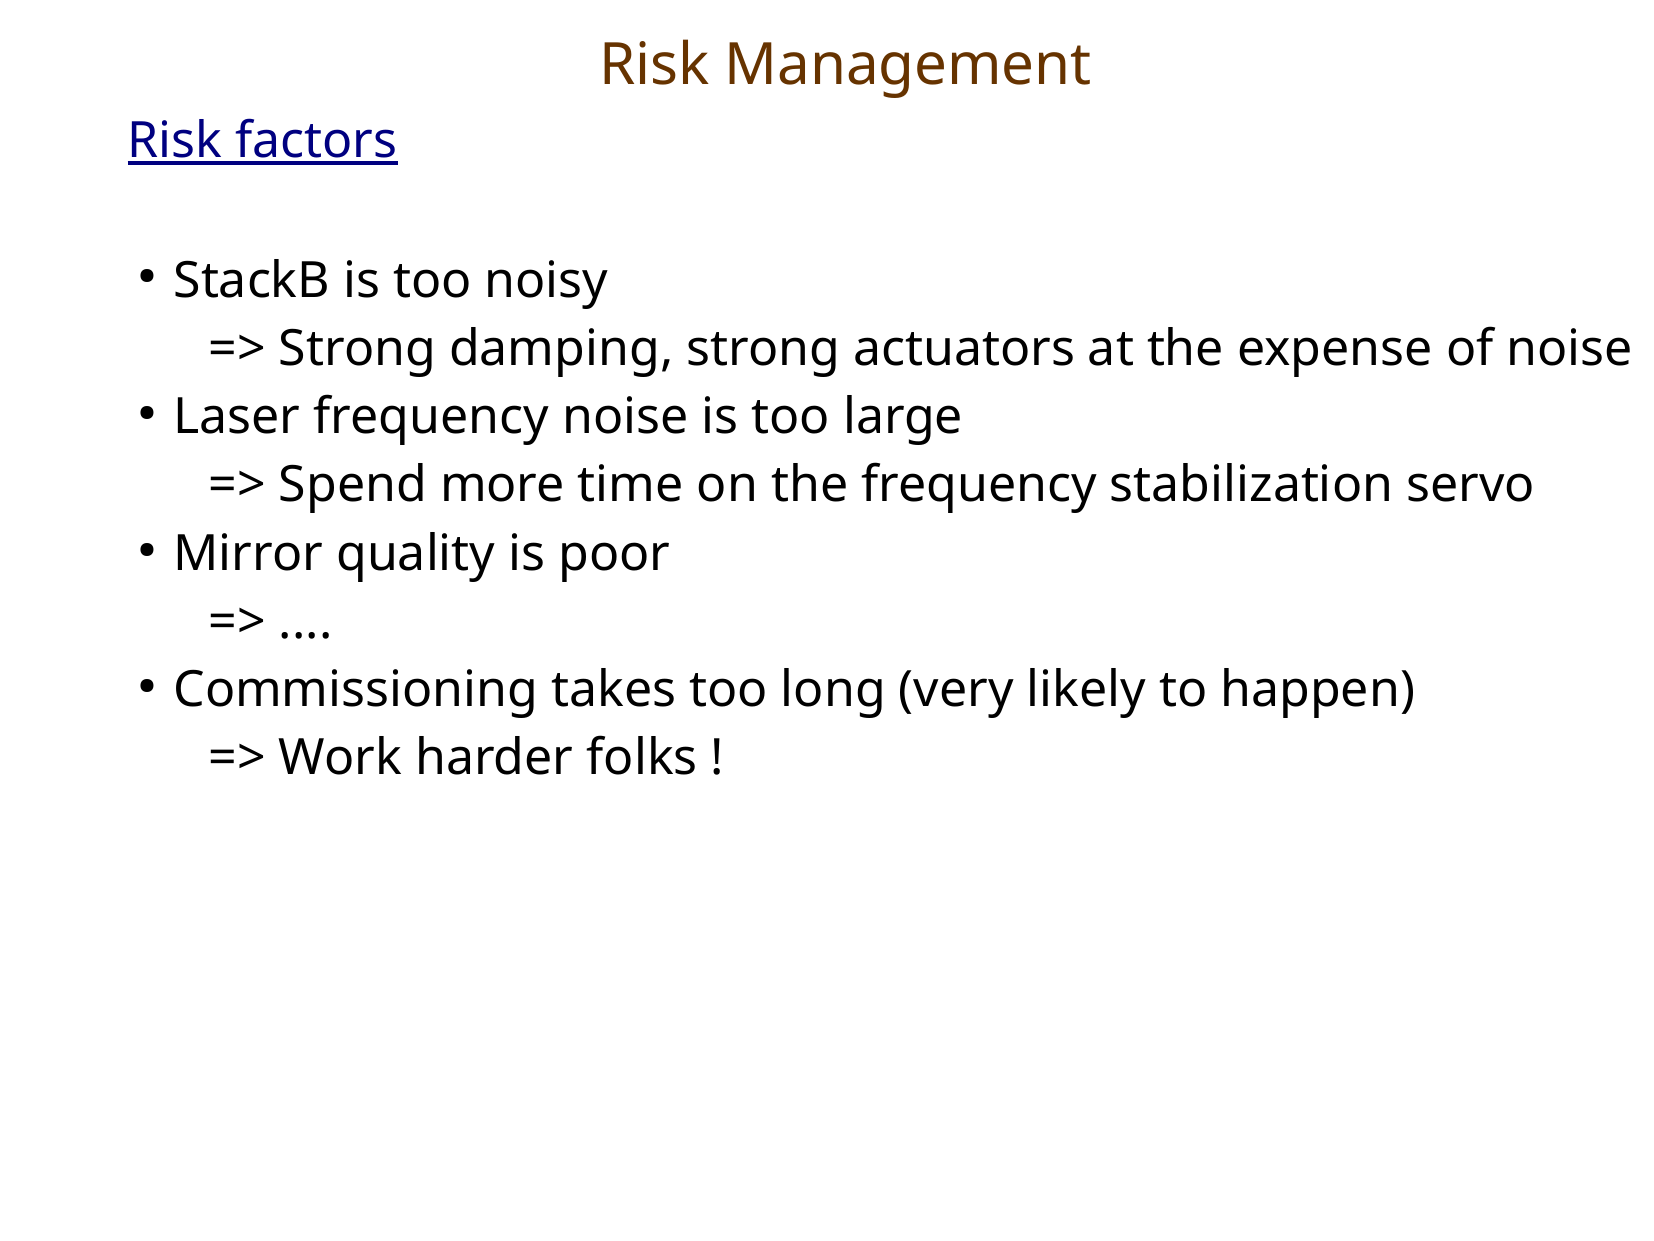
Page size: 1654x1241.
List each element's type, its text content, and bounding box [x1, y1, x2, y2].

text_box Risk Management [584, 14, 1070, 100]
text_box StackB is too noisy => Strong damping, strong actuators at the expense of noise Laser frequency noise is too large => Spend more time on the frequency stabilization servo Mirror quality is poor => .... Commissioning takes too long (very likely to happen) => Work harder folks ! [123, 236, 1565, 733]
text_box Risk factors [112, 96, 396, 172]
